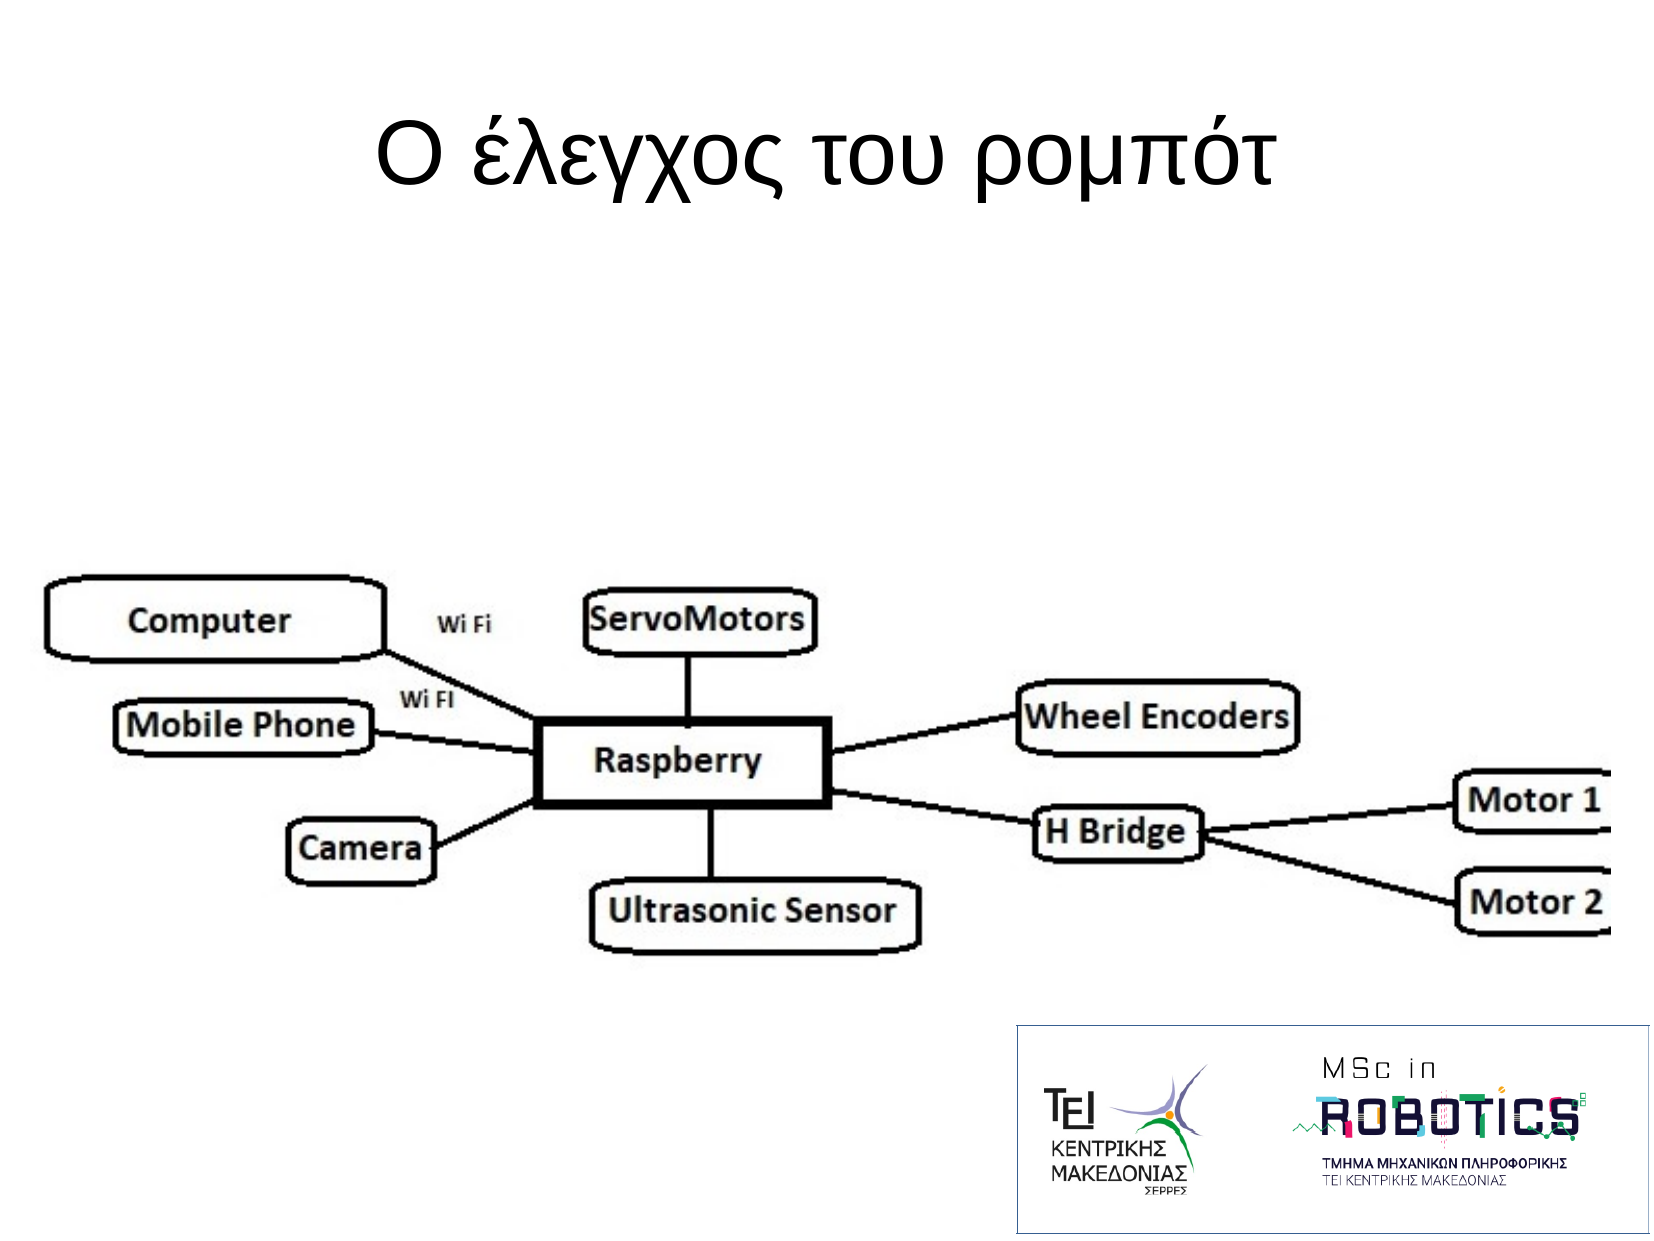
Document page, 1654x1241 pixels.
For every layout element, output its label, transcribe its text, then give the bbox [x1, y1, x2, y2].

picture [1012, 1020, 1654, 1237]
picture [30, 554, 1611, 976]
title Ο έλεγχος του ρομπότ [82, 49, 1571, 257]
